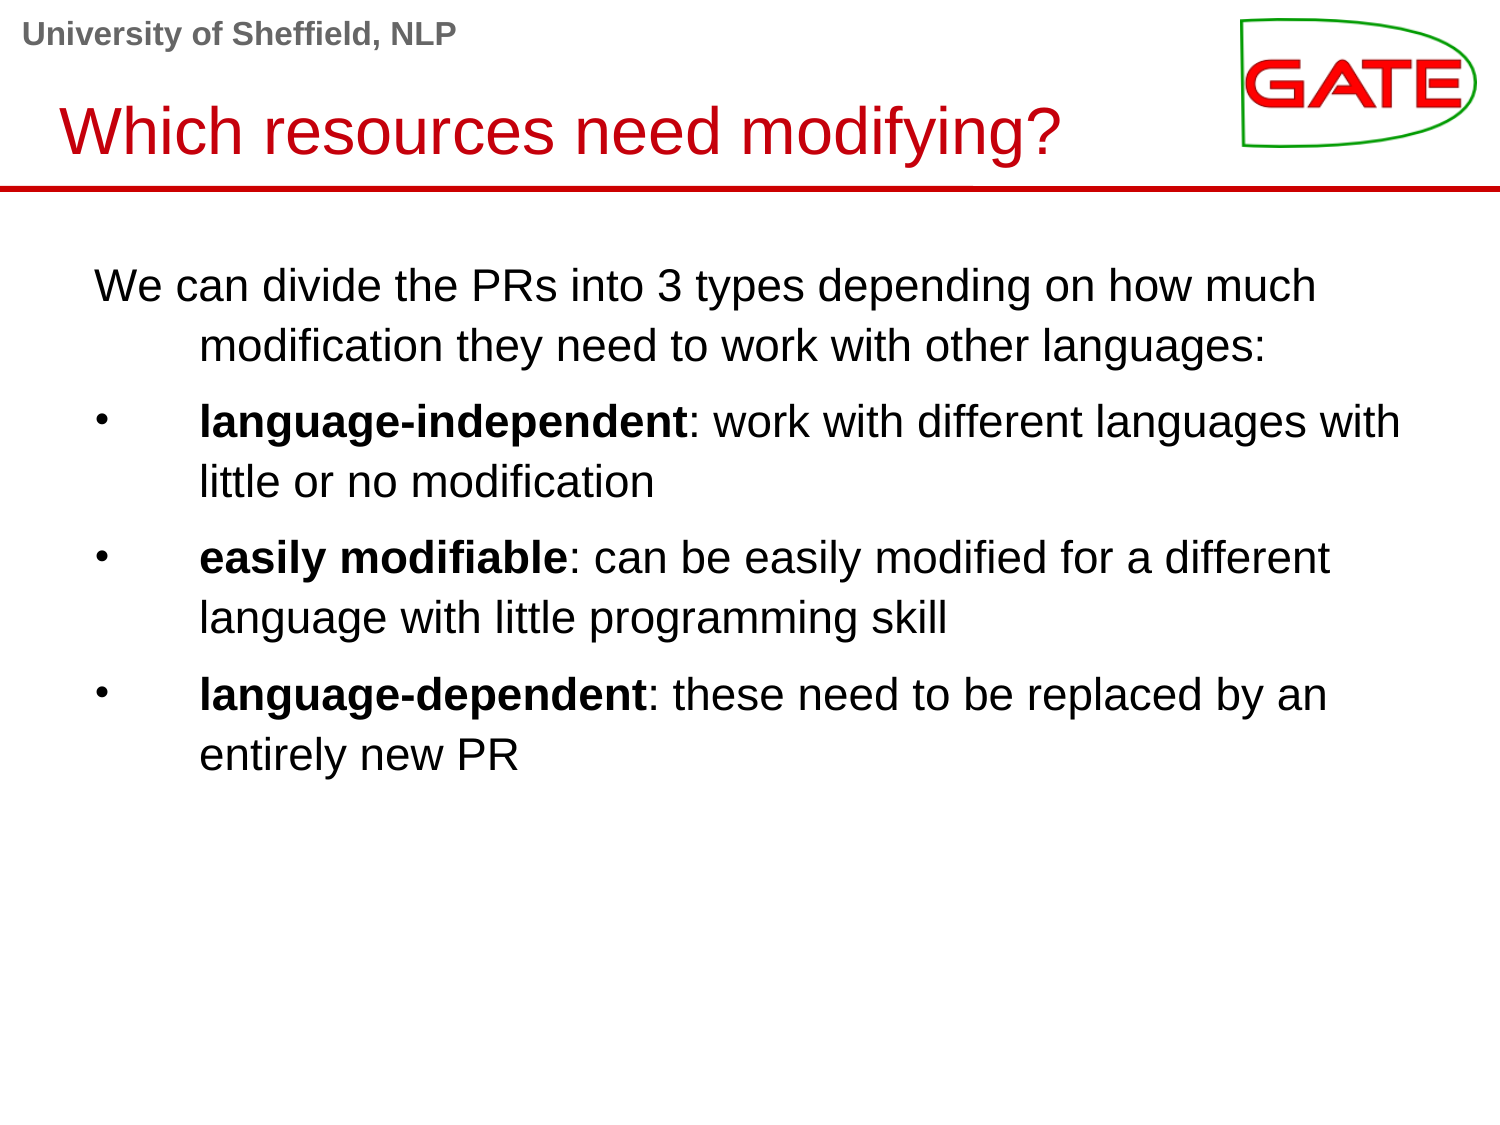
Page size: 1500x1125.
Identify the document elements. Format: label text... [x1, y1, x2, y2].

picture [1240, 18, 1477, 148]
title Which resources need modifying? [45, 29, 1388, 227]
list We can divide the PRs into 3 types depending on how much modification they need to work with other languages: language-independent: work with different languages with little or no modification easily modifiable: can be easily modified for a different language with little programming skill language-dependent: these need to be replaced by an entirely new PR [74, 242, 1477, 1125]
